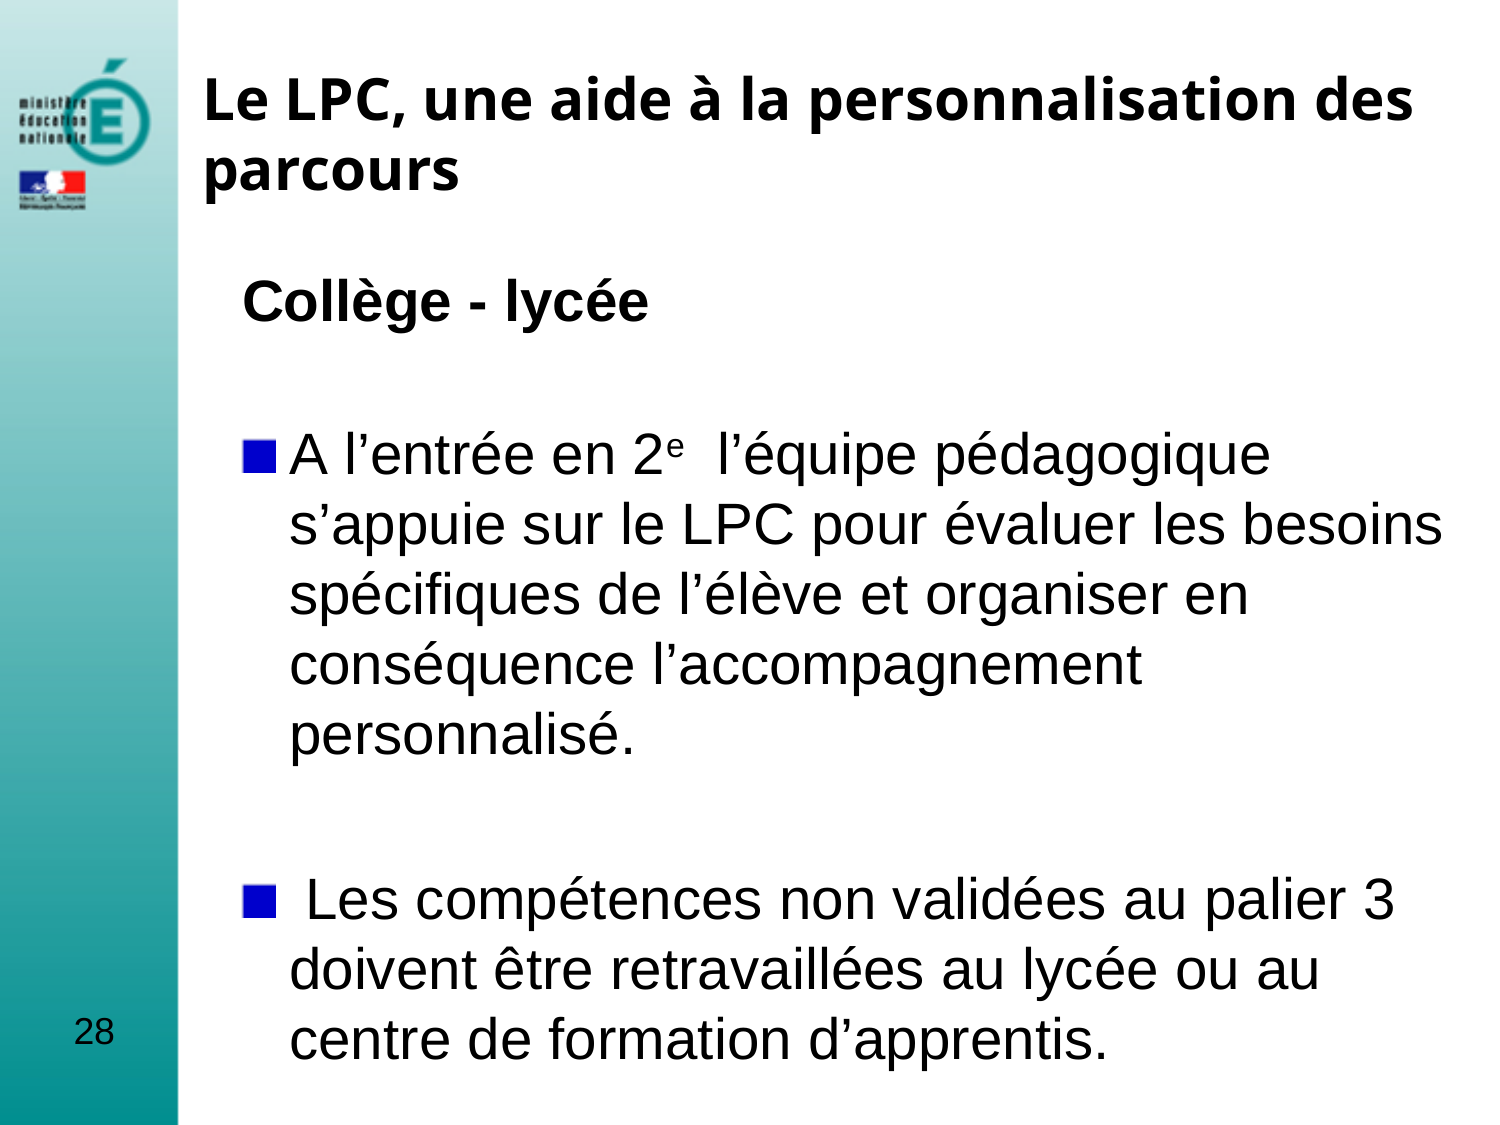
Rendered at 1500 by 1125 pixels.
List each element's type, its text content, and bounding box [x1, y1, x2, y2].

text_box Collège - lycée [210, 255, 1048, 400]
picture [233, 430, 276, 473]
picture [233, 875, 276, 918]
text_box <numéro> [41, 999, 148, 1060]
text_box Le LPC, une aide à la personnalisation des parcours [187, 54, 1430, 210]
picture [0, 0, 179, 1125]
text_box A l’entrée en 2e l’équipe pédagogique s’appuie sur le LPC pour évaluer les besoins spécifiques de l’élève et organiser en conséquence l’accompagnement personnalisé. Les compétences non validées au palier 3 doivent être retravaillées au lycée ou au centre de formation d’apprentis. [218, 408, 1467, 1079]
